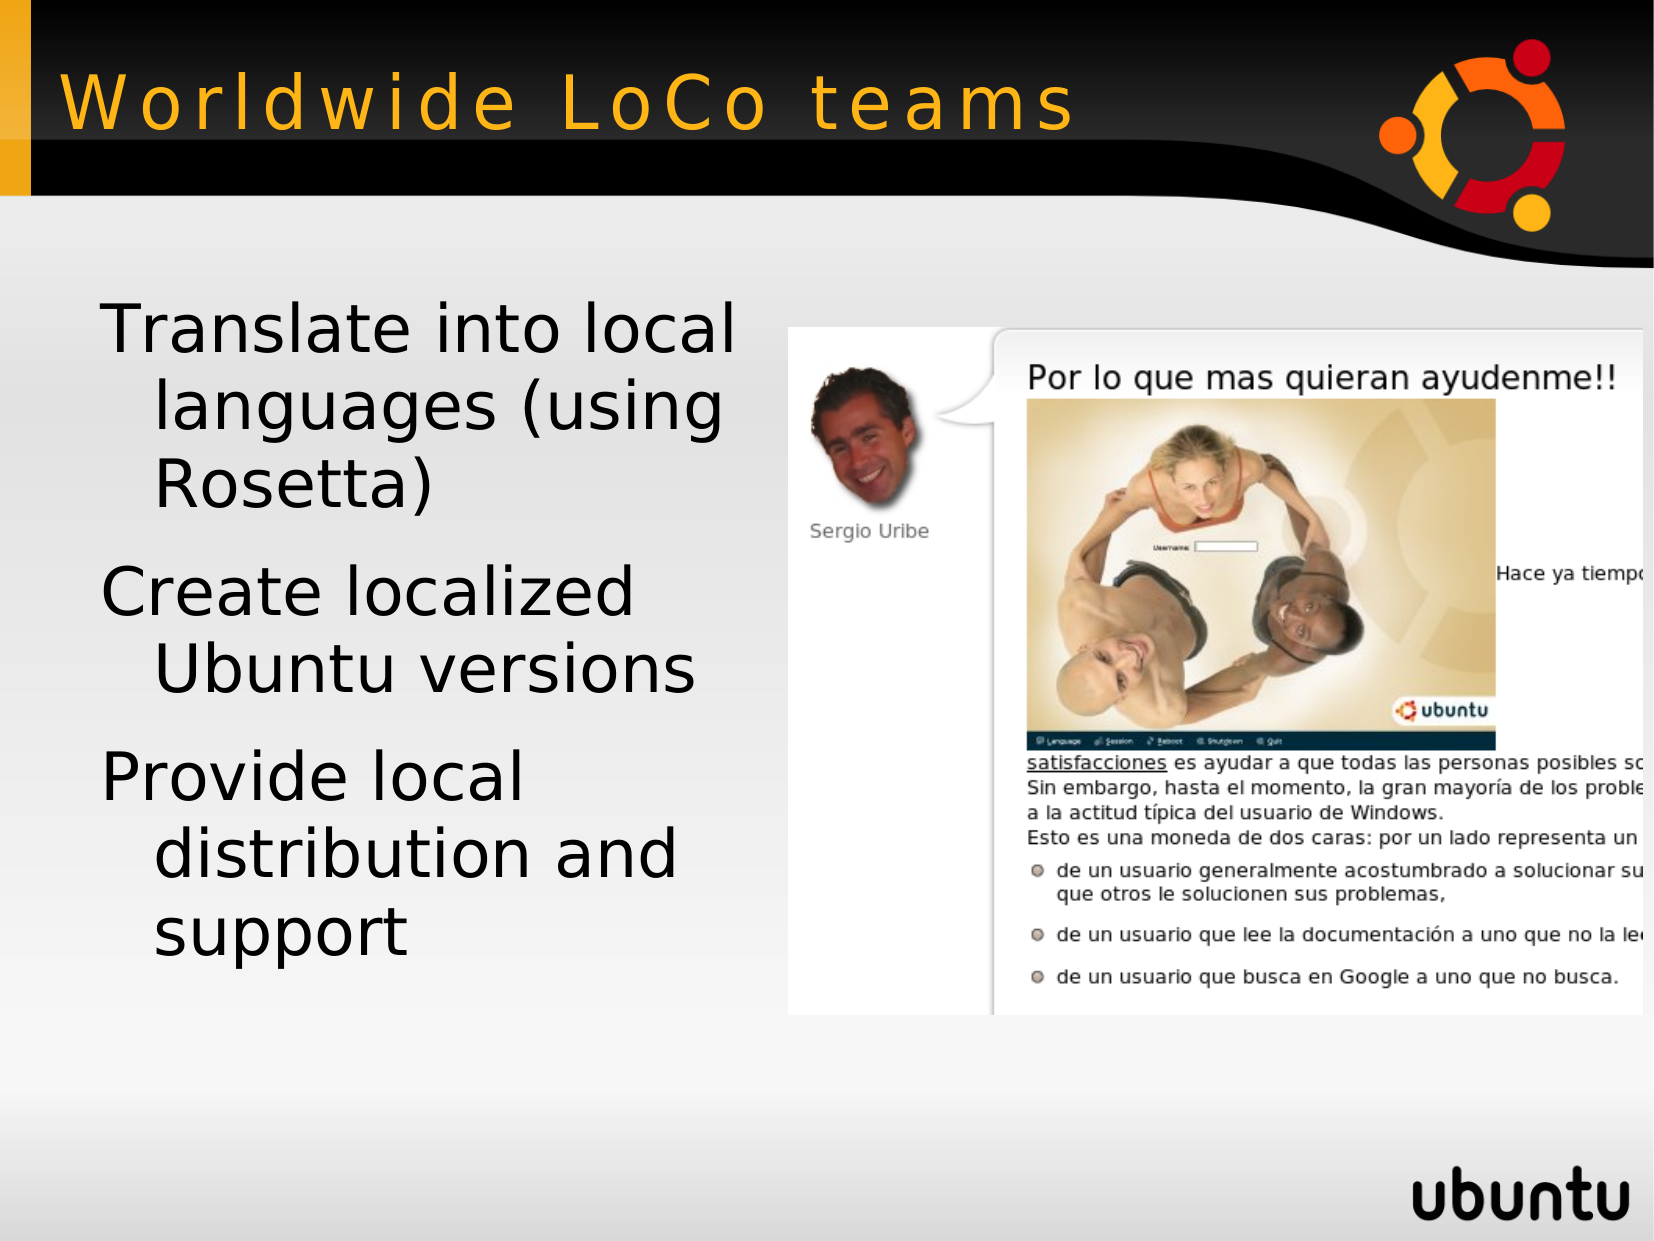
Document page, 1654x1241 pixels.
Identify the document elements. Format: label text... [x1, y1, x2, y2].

title Worldwide LoCo teams [59, 36, 1270, 171]
picture [0, 0, 1654, 1241]
list Translate into local languages (using Rosetta) Create localized Ubuntu versions Provide local distribution and support [82, 290, 751, 1094]
